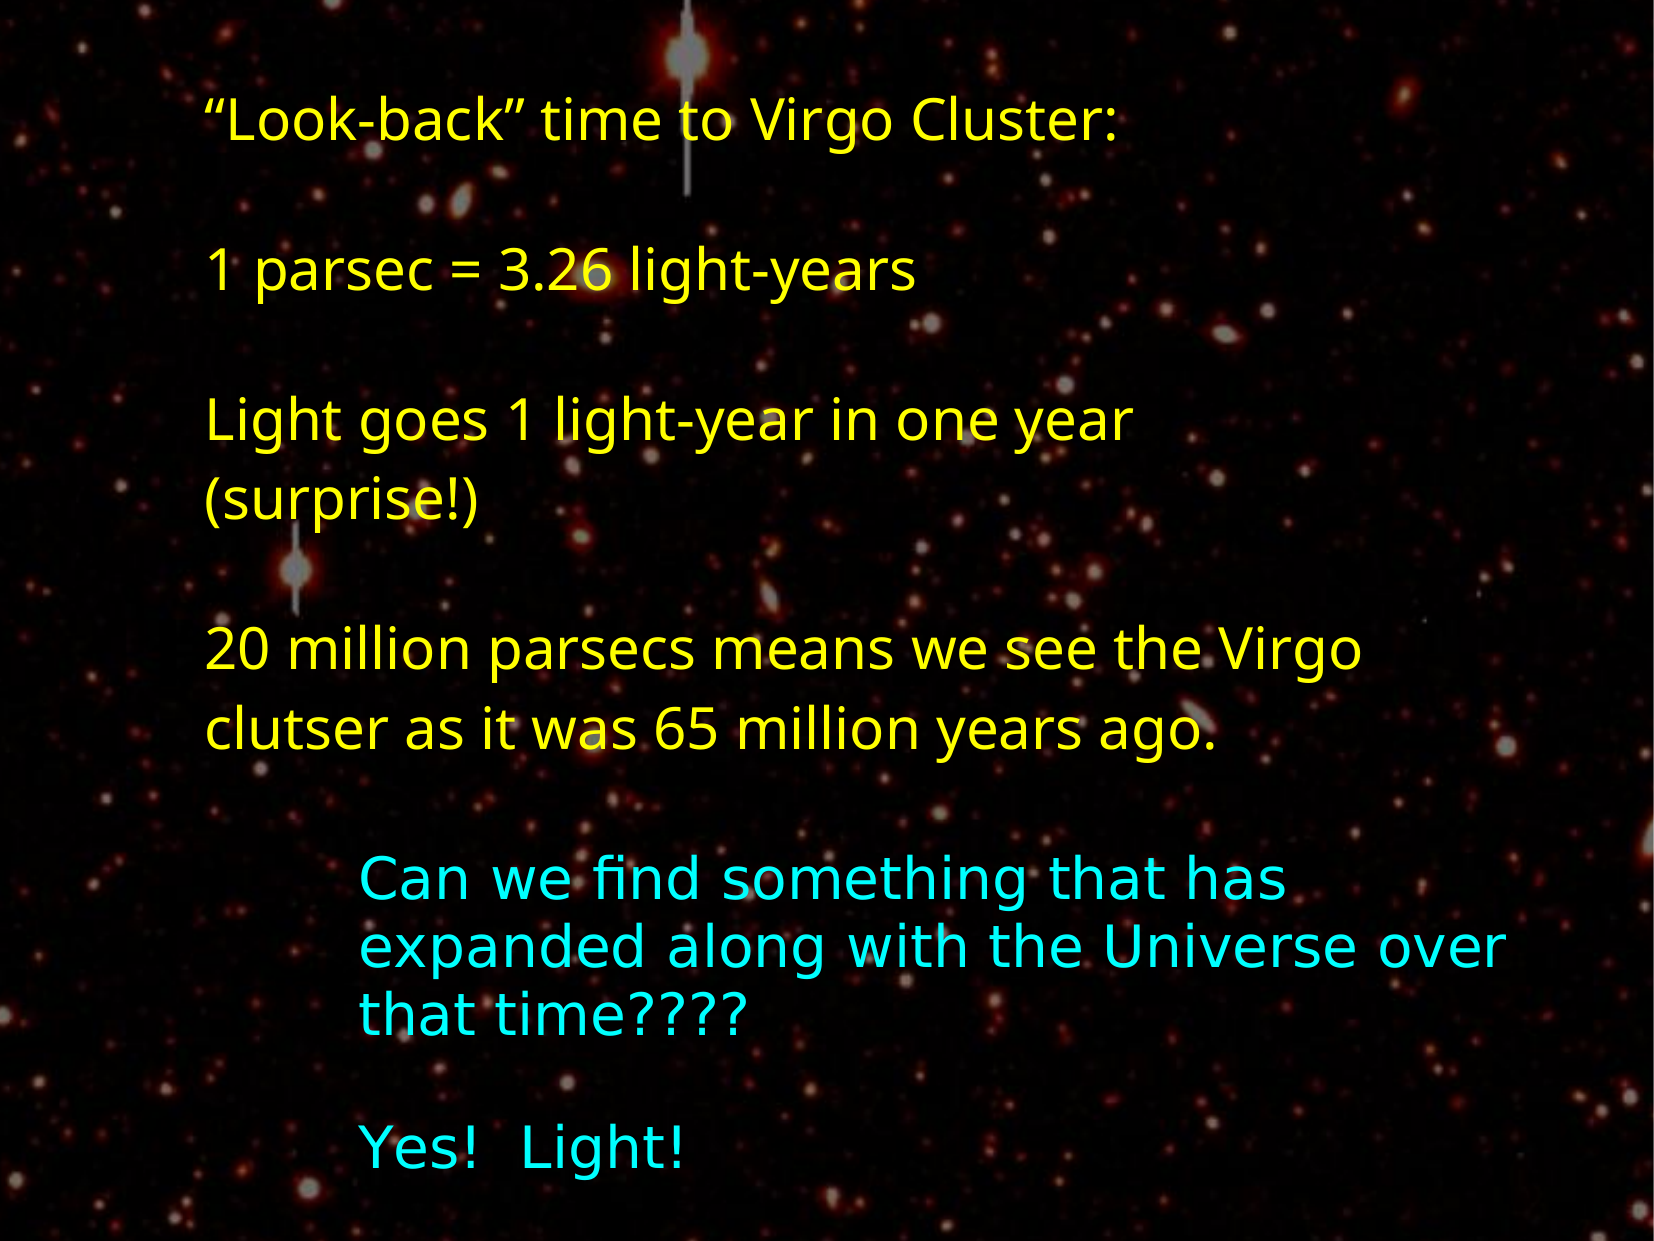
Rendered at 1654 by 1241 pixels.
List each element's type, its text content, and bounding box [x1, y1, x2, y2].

text_box “Look-back” time to Virgo Cluster: 1 parsec = 3.26 light-years Light goes 1 light-year in one year (surprise!) 20 million parsecs means we see the Virgo clutser as it was 65 million years ago. [204, 78, 1372, 641]
text_box Can we find something that has expanded along with the Universe over that time???? Yes! Light! [358, 845, 1531, 1182]
picture [0, 0, 1654, 1241]
